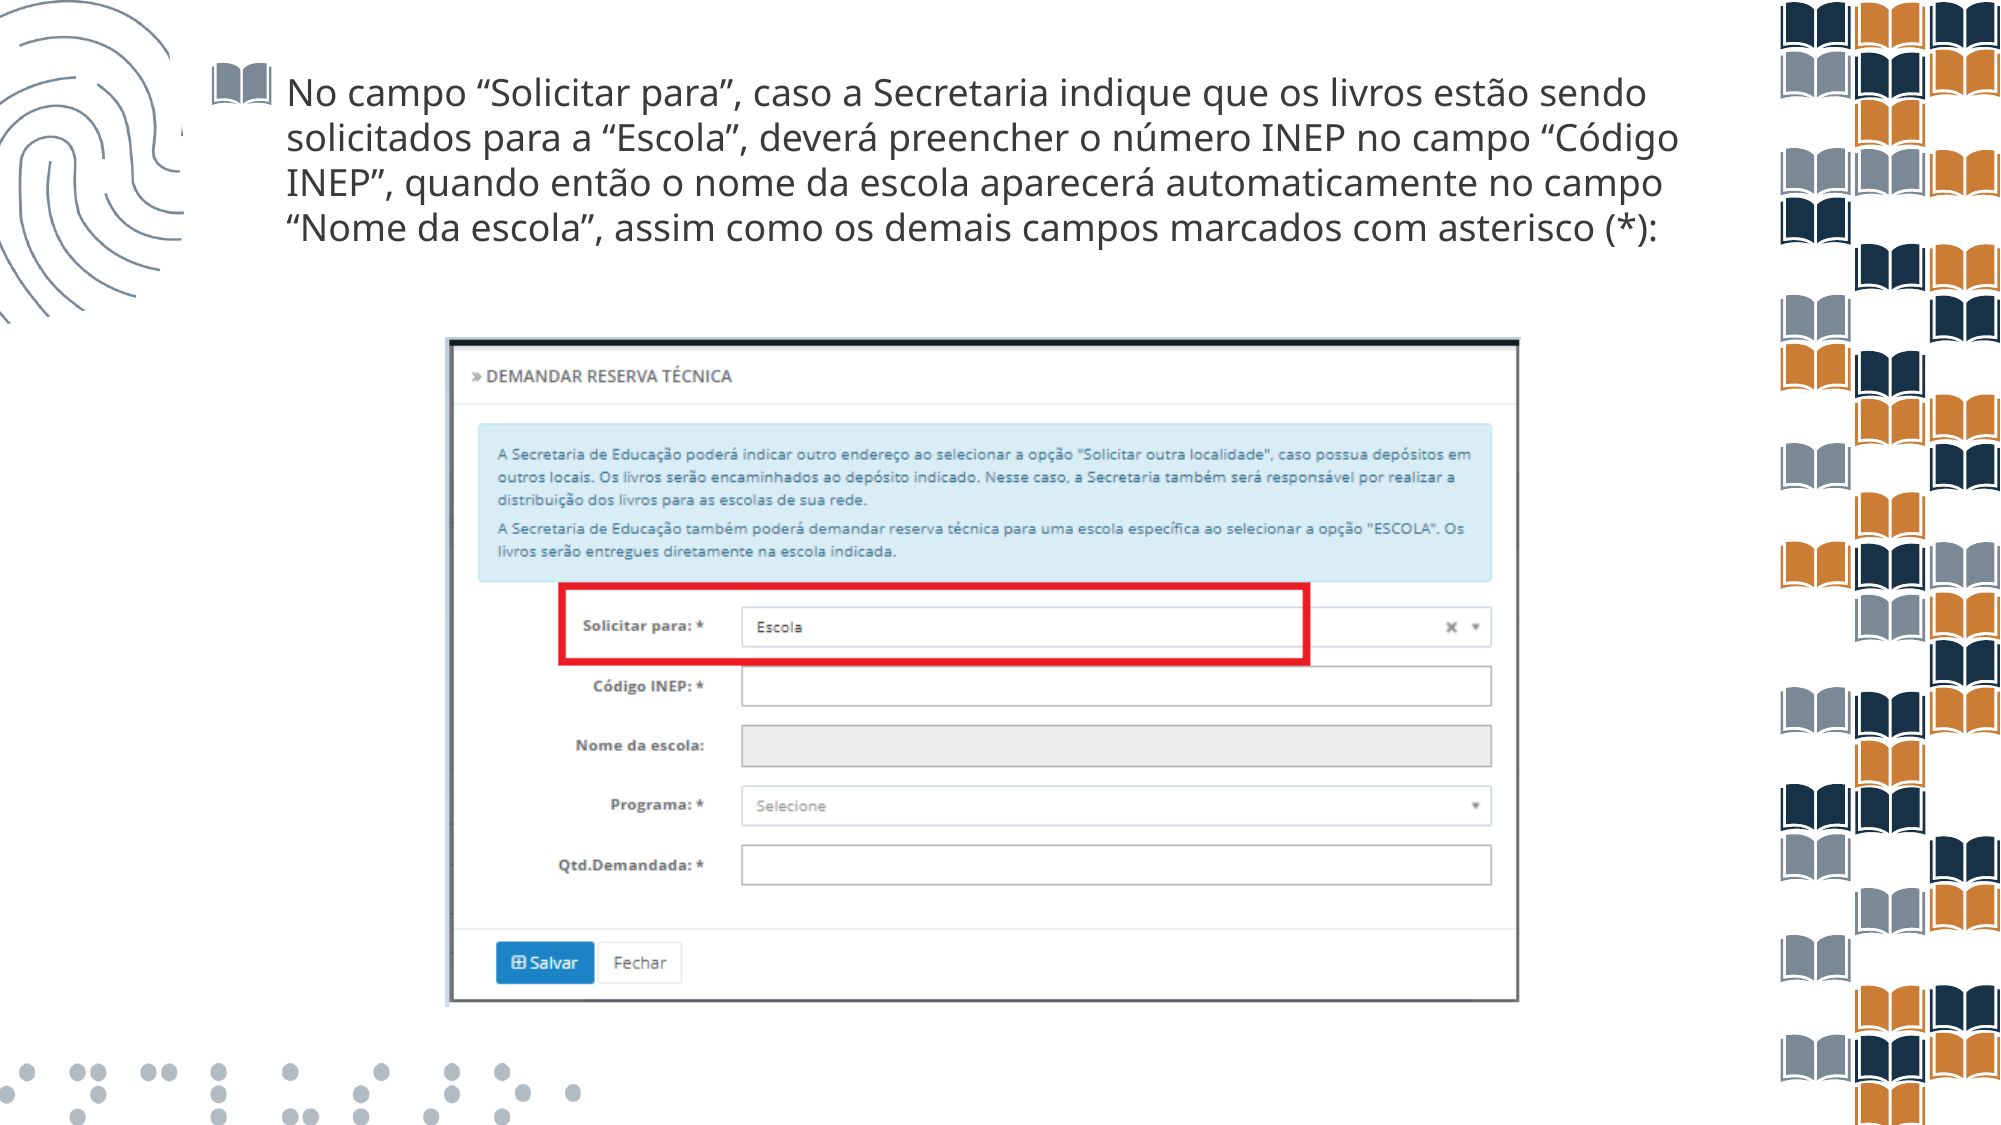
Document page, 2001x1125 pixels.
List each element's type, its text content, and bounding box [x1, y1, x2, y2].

text_box [1929, 147, 2000, 198]
text_box [1855, 983, 1926, 1125]
text_box [0, 0, 210, 326]
text_box [1780, 932, 1851, 983]
text_box [1929, 983, 2000, 1081]
text_box [1780, 0, 1851, 99]
text_box [1855, 885, 1926, 936]
text_box [1780, 292, 1851, 392]
text_box [1855, 541, 1926, 591]
text_box [1855, 689, 1926, 835]
text_box [1780, 781, 1851, 882]
text_box [0, 1063, 581, 1125]
text_box [1929, 293, 2000, 343]
text_box [1855, 0, 1926, 197]
text_box No campo “Solicitar para”, caso a Secretaria indique que os livros estão sendo solicitados para a “Escola”, deverá preencher o número INEP no campo “Código INEP”, quando então o nome da escola aparecerá automaticamente no campo “Nome da escola”, assim como os demais campos marcados com asterisco (*): [271, 60, 1804, 304]
text_box [1780, 440, 1851, 491]
text_box [1855, 348, 1926, 447]
text_box [1855, 490, 1926, 540]
text_box [1929, 0, 2000, 97]
text_box [1855, 241, 1926, 292]
text_box [1929, 834, 2000, 932]
text_box [1855, 592, 1926, 643]
text_box [1804, 145, 1851, 245]
text_box [1929, 392, 2000, 492]
text_box [1929, 242, 2000, 292]
text_box [1929, 539, 2000, 735]
picture [445, 337, 1521, 1007]
text_box [211, 60, 271, 106]
text_box [1780, 539, 1851, 589]
text_box [1780, 1032, 1851, 1082]
text_box [1780, 684, 1851, 735]
